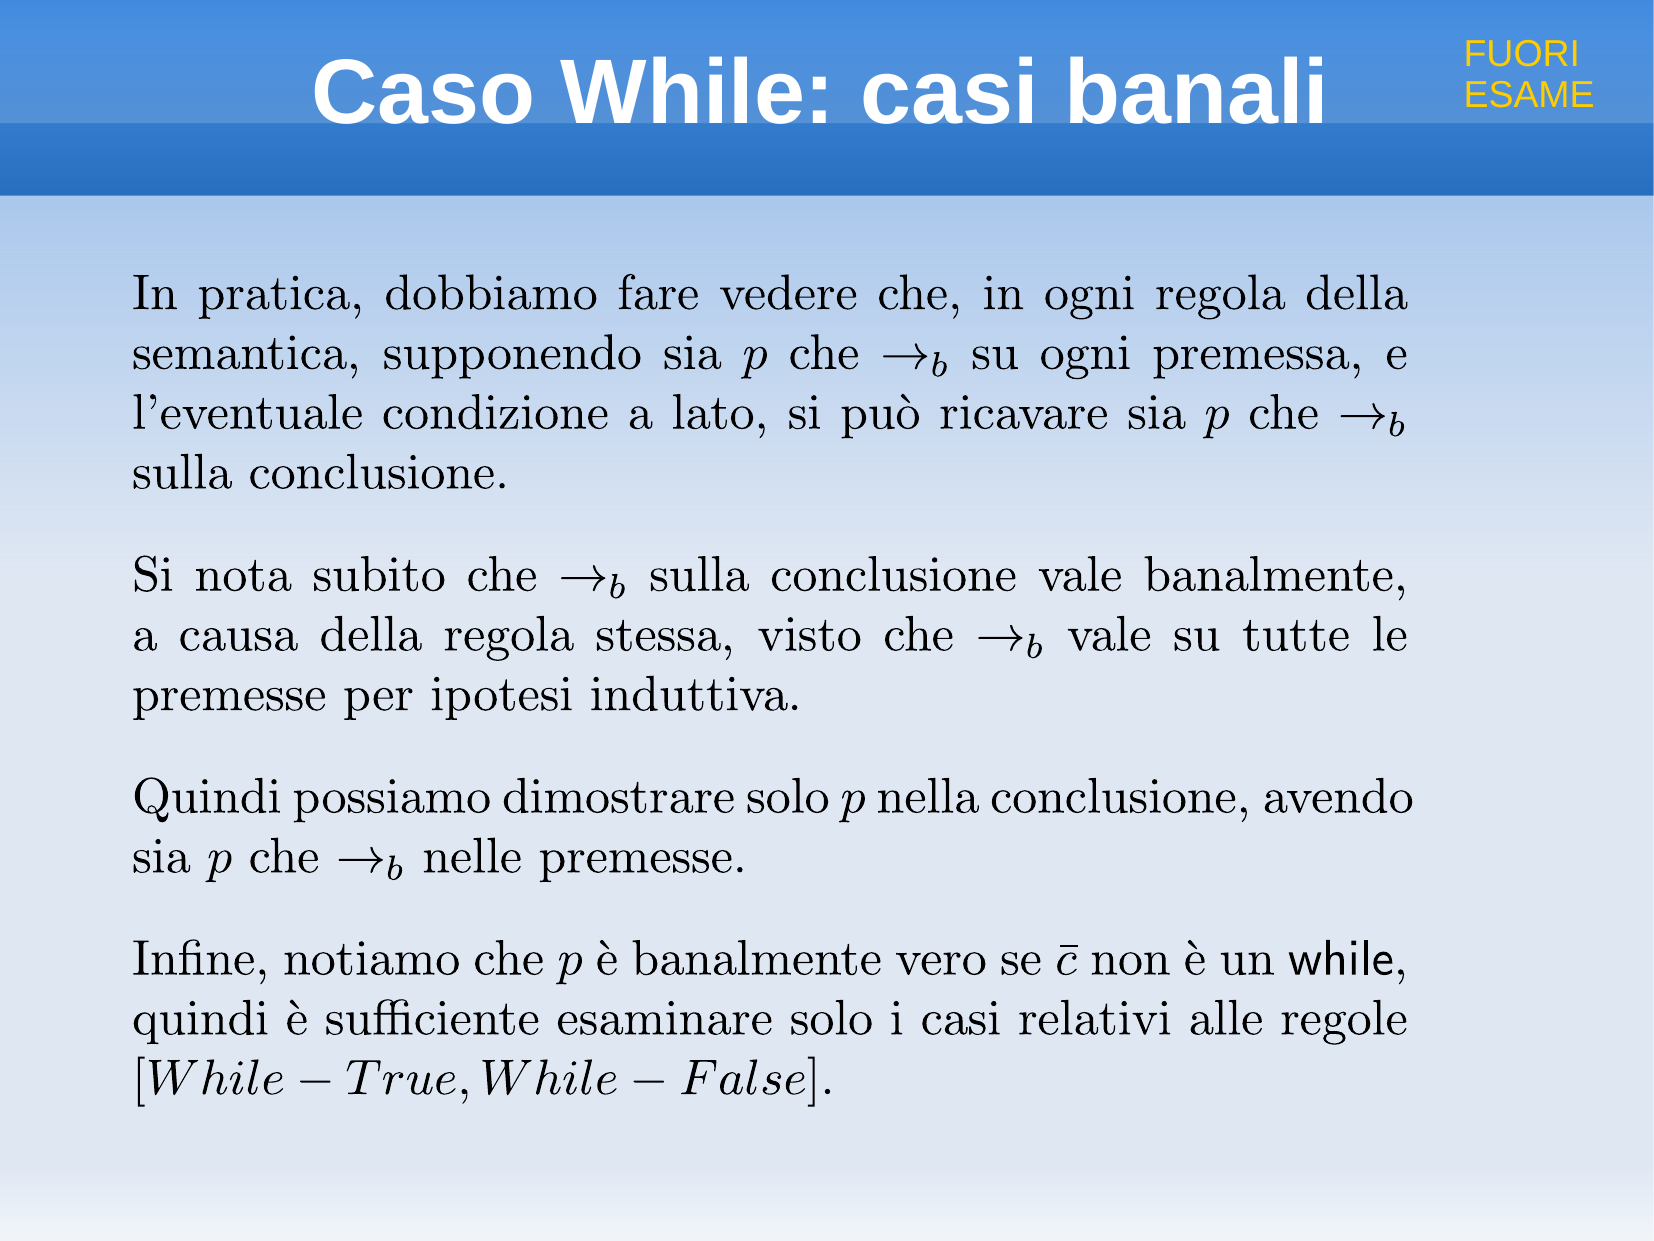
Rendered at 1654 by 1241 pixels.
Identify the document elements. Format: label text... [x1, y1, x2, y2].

picture [0, 0, 1654, 1241]
text_box [131, 273, 1414, 1107]
title Caso While: casi banali [76, 0, 1565, 188]
text_box FUORI ESAME [1448, 24, 1610, 124]
